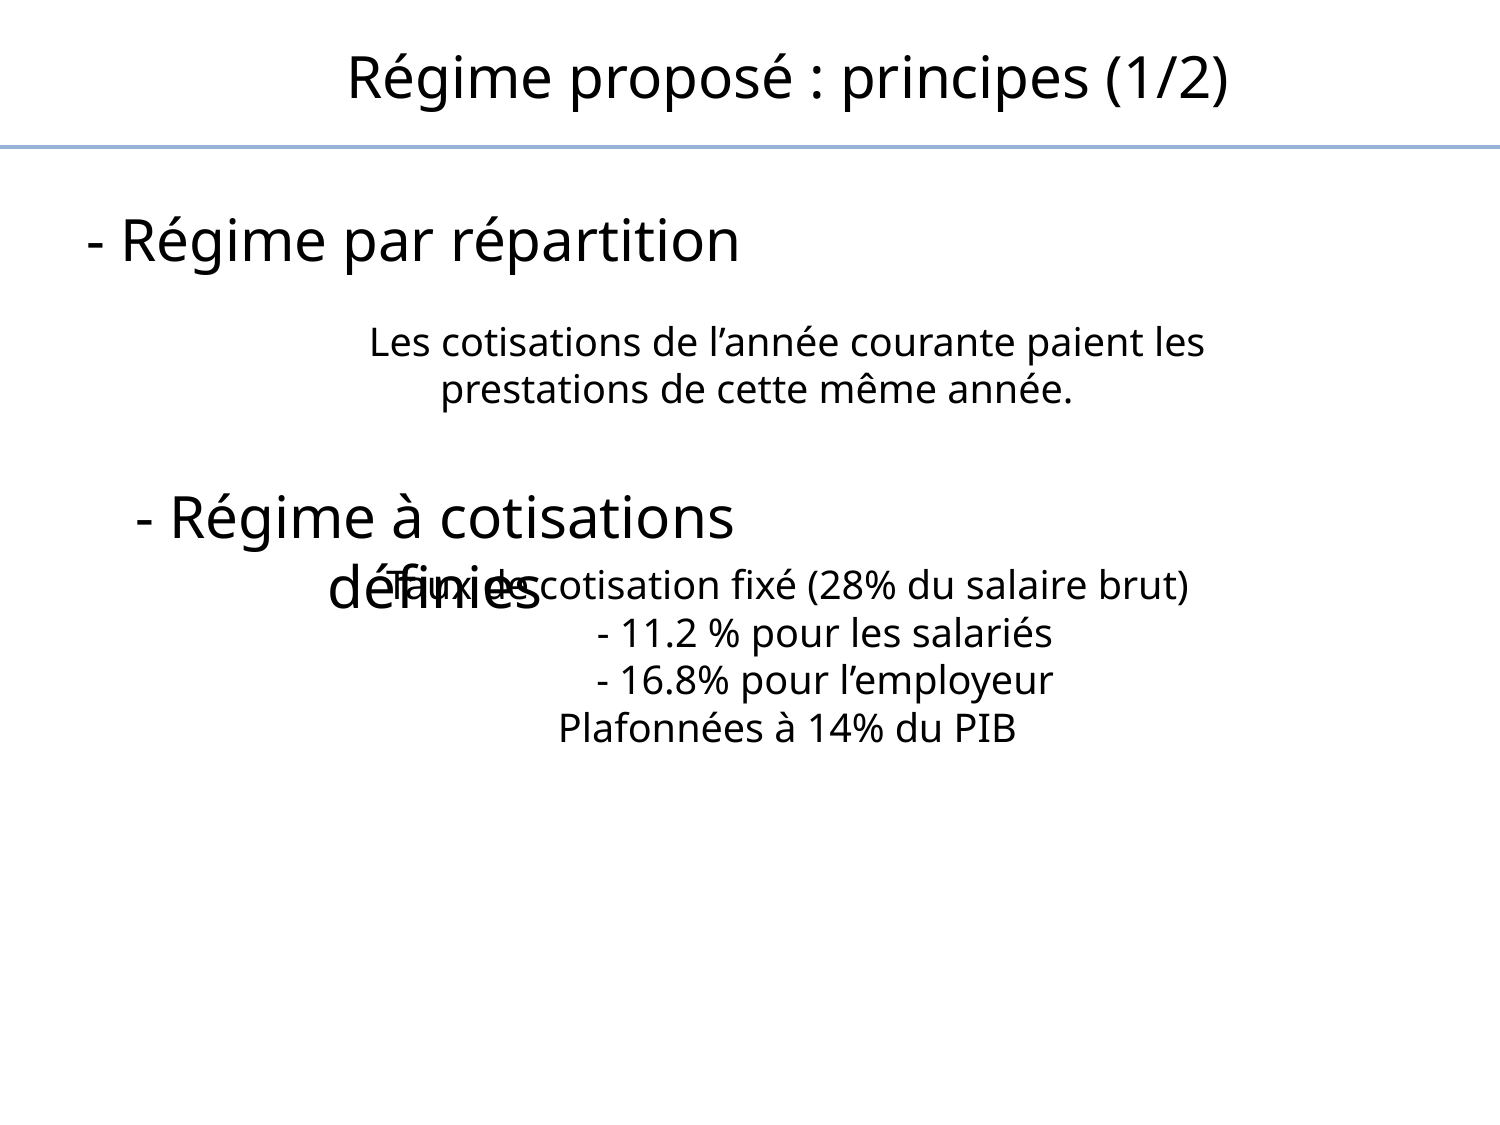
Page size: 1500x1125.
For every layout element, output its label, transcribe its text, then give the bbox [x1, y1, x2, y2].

text_box Les cotisations de l’année courante paient les prestations de cette même année. [295, 309, 1281, 419]
text_box - Régime par répartition [50, 195, 779, 281]
text_box - Régime à cotisations définies [50, 472, 821, 628]
text_box Taux de cotisation fixé (28% du salaire brut) - 11.2 % pour les salariés - 16.8% pour l’employeur Plafonnées à 14% du PIB [295, 552, 1281, 758]
text_box Régime proposé : principes (1/2) [172, 32, 1403, 118]
